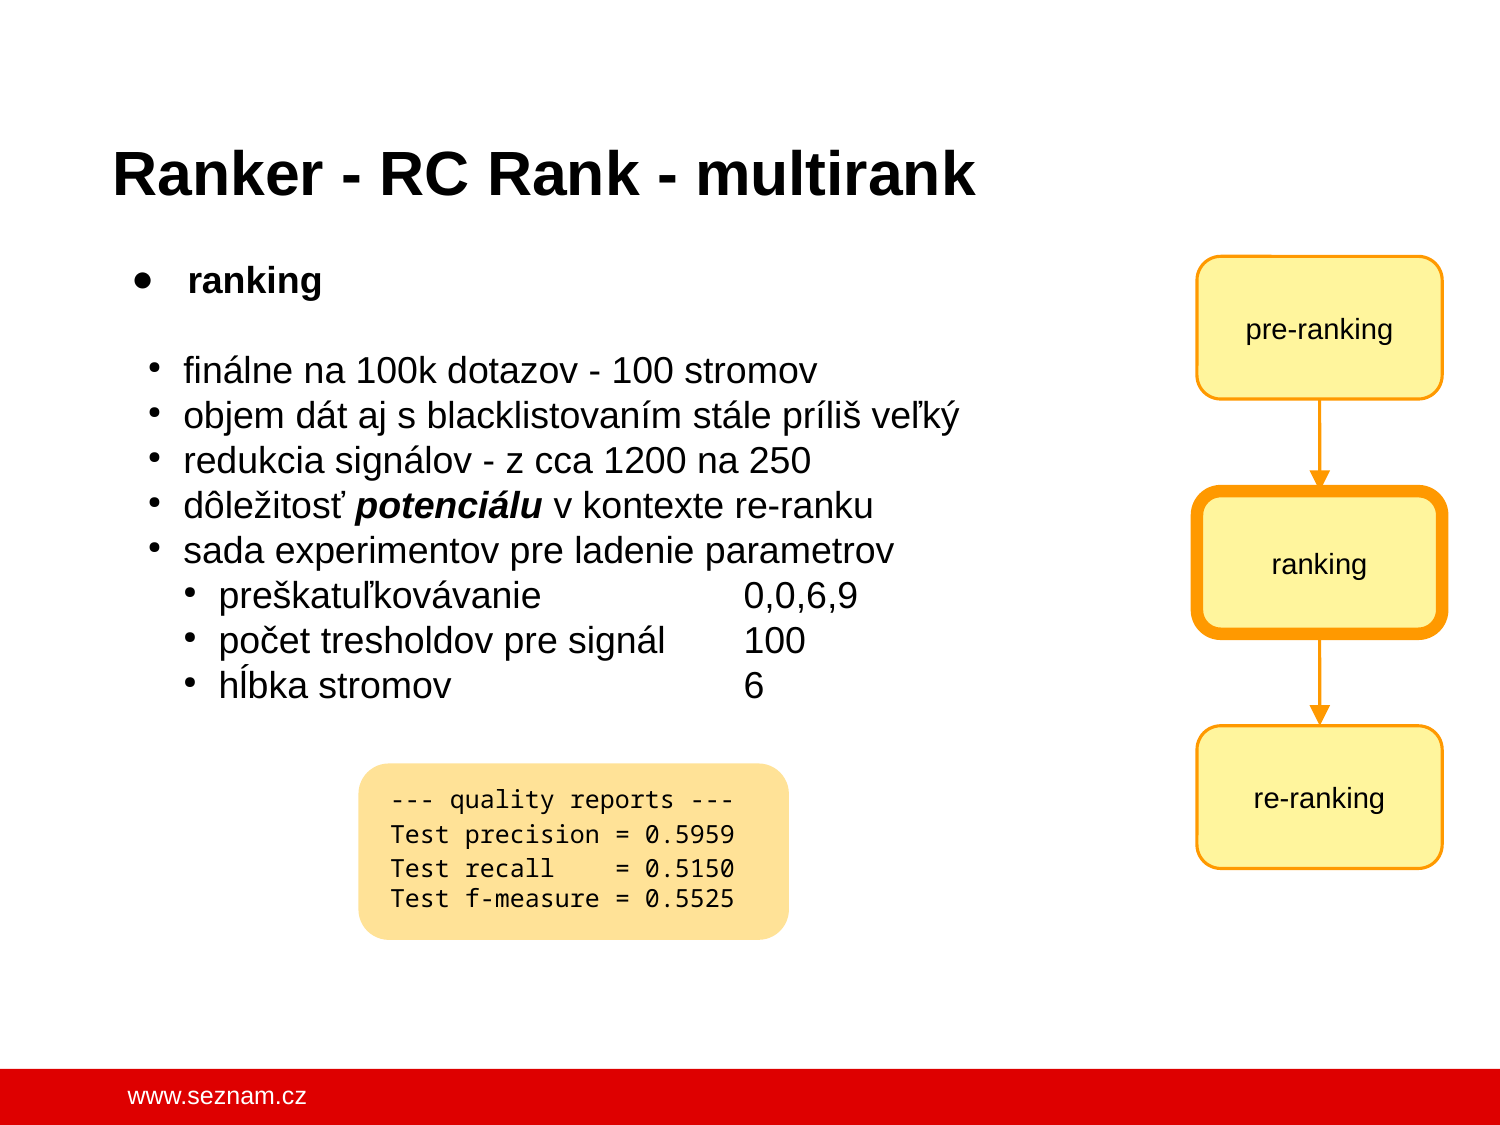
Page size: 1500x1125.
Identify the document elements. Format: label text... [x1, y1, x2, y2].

text_box pre-ranking [1196, 256, 1443, 400]
text_box re-ranking [1196, 725, 1443, 869]
text_box [360, 765, 788, 939]
text_box Ranker - RC Rank - multirank [112, 84, 1388, 257]
text_box ranking finálne na 100k dotazov - 100 stromov objem dát aj s blacklistovaním stále príliš veľký redukcia signálov - z cca 1200 na 250 dôležitosť potenciálu v kontexte re-ranku sada experimentov pre ladenie parametrov preškatuľkovávanie 0,0,6,9 počet tresholdov pre signál 100 hĺbka stromov 6 [112, 256, 1112, 917]
text_box ranking [1196, 491, 1443, 634]
text_box --- quality reports --- Test precision = 0.5959 Test recall = 0.5150 Test f-measure = 0.5525 [390, 779, 782, 931]
